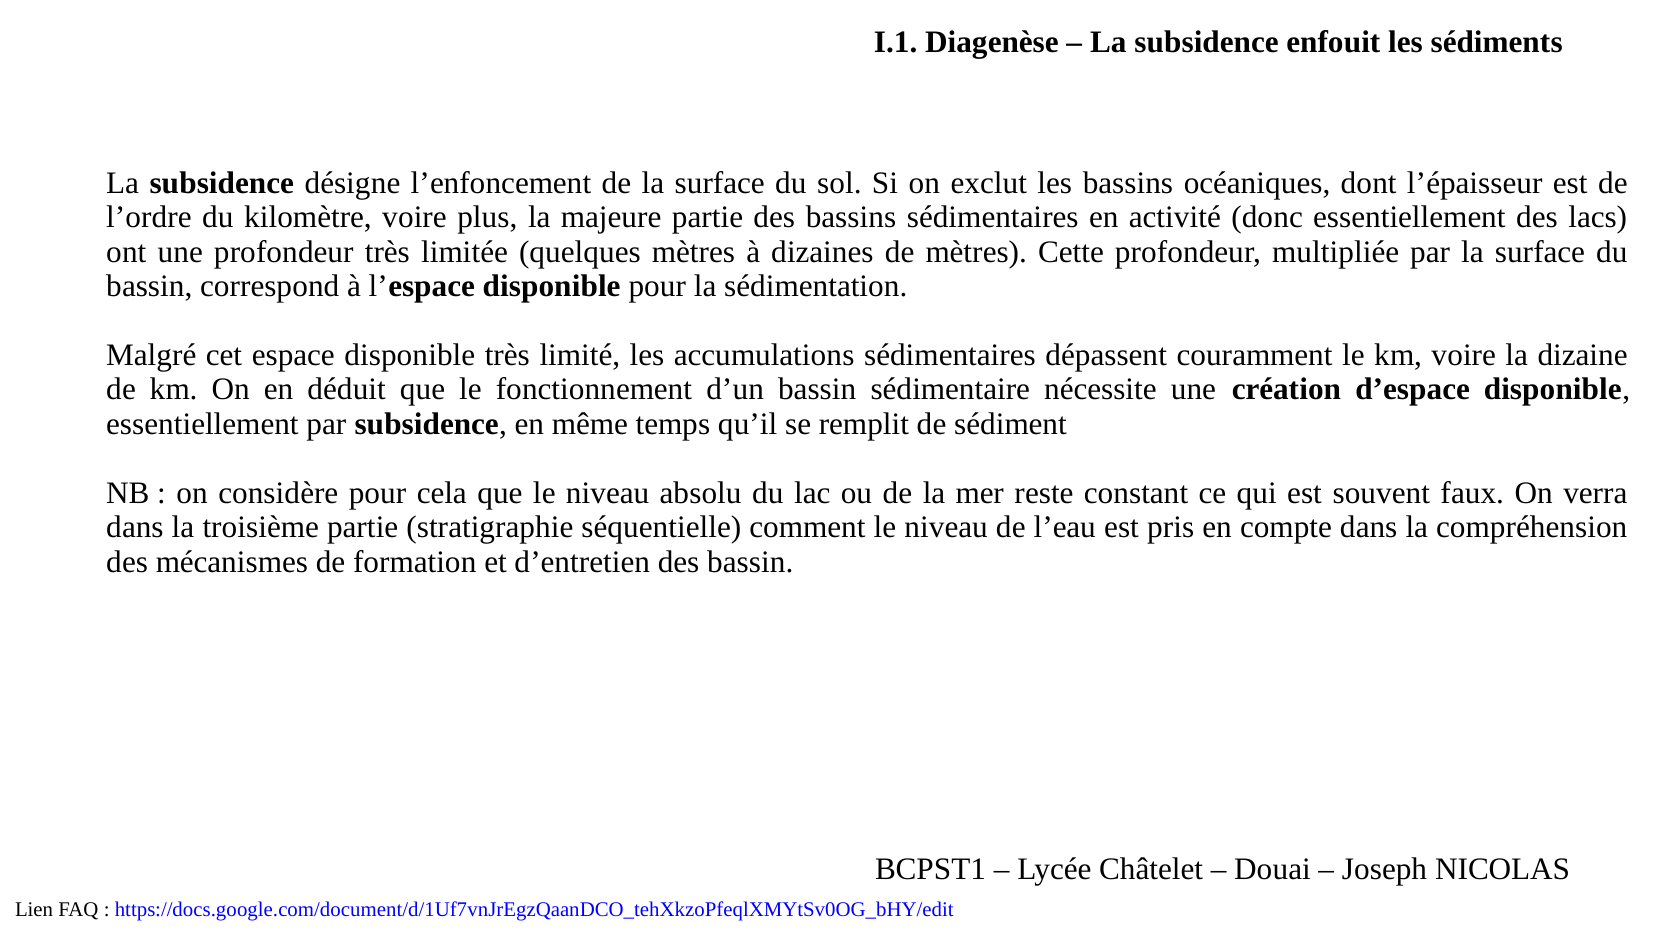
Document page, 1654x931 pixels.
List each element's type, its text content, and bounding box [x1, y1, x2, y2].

text_box I.1. Diagenèse – La subsidence enfouit les sédiments [638, 5, 1572, 78]
text_box BCPST1 – Lycée Châtelet – Douai – Joseph NICOLAS [637, 832, 1571, 905]
text_box Lien FAQ : https://docs.google.com/document/d/1Uf7vnJrEgzQaanDCO_tehXkzoPfeqlXMYtSv0OG_bHY/edit [0, 897, 993, 931]
text_box La subsidence désigne l’enfoncement de la surface du sol. Si on exclut les bassins océaniques, dont l’épaisseur est de l’ordre du kilomètre, voire plus, la majeure partie des bassins sédimentaires en activité (donc essentiellement des lacs) ont une profondeur très limitée (quelques mètres à dizaines de mètres). Cette profondeur, multipliée par la surface du bassin, correspond à l’espace disponible pour la sédimentation. Malgré cet espace disponible très limité, les accumulations sédimentaires dépassent couramment le km, voire la dizaine de km. On en déduit que le fonctionnement d’un bassin sédimentaire nécessite une création d’espace disponible, essentiellement par subsidence, en même temps qu’il se remplit de sédiment NB : on considère pour cela que le niveau absolu du lac ou de la mer reste constant ce qui est souvent faux. On verra dans la troisième partie (stratigraphie séquentielle) comment le niveau de l’eau est pris en compte dans la compréhension des mécanismes de formation et d’entretien des bassin. [106, 165, 1630, 733]
